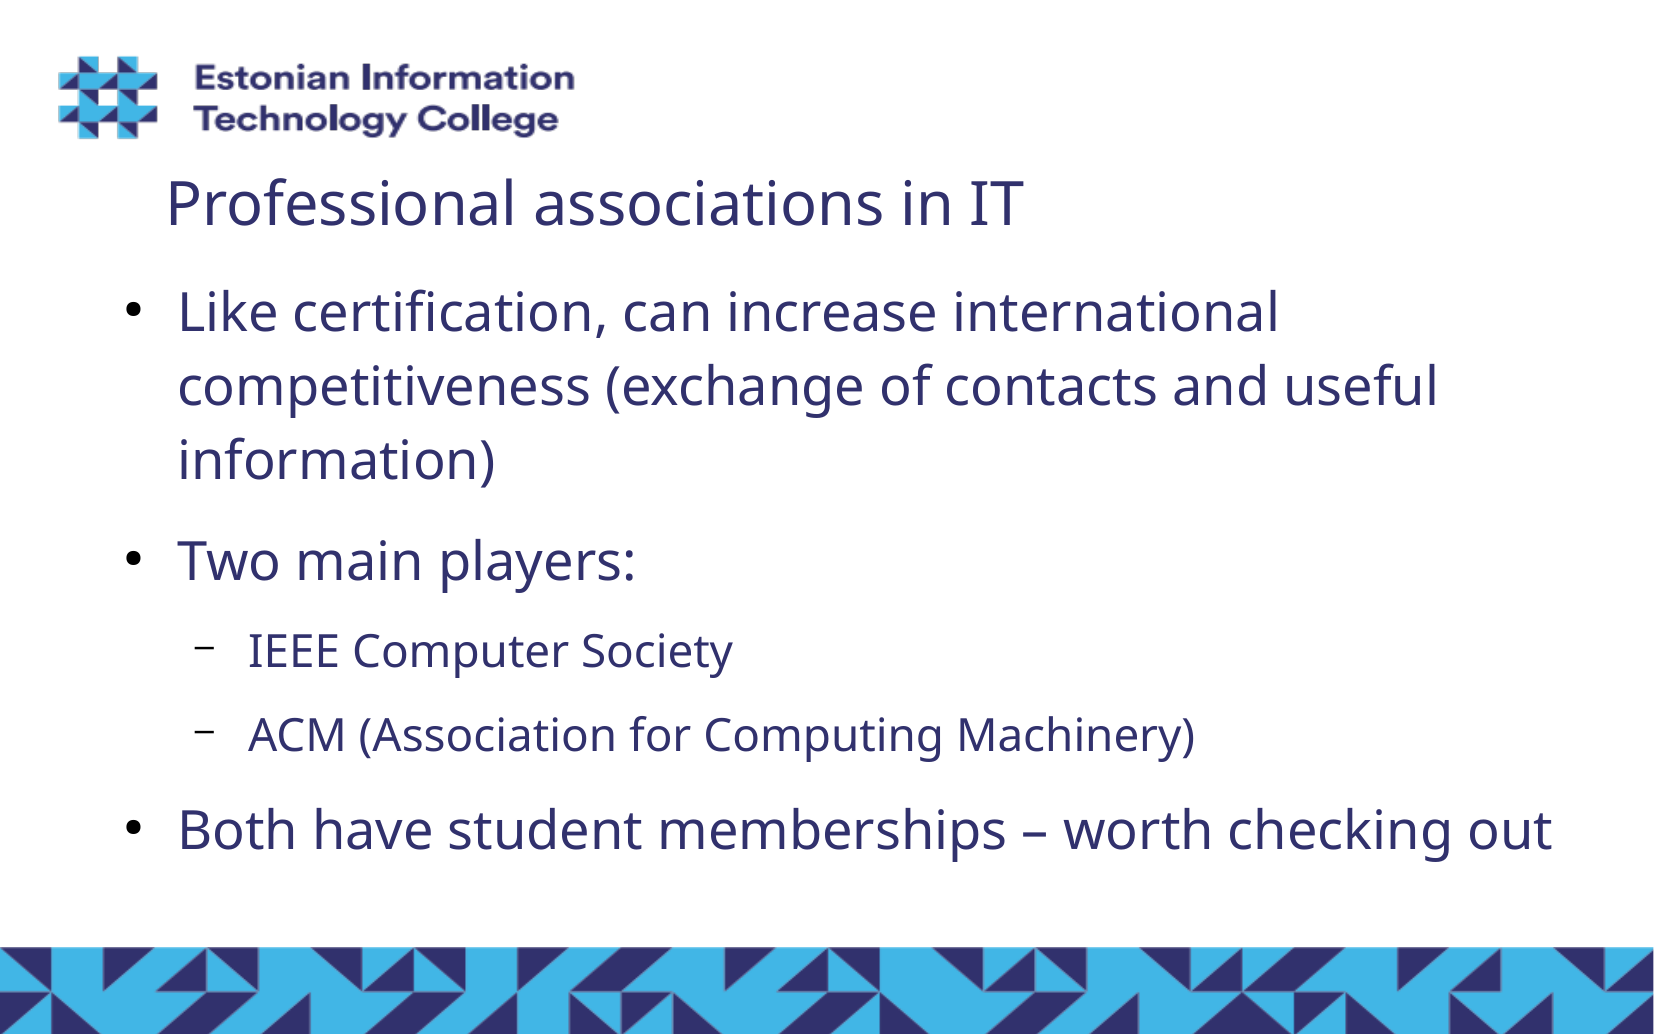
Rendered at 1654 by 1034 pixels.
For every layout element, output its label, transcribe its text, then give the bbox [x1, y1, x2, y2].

title Professional associations in IT [165, 147, 1217, 256]
list Like certification, can increase international competitiveness (exchange of contacts and useful information) Two main players: IEEE Computer Society ACM (Association for Computing Machinery) Both have student memberships – worth checking out [106, 273, 1607, 934]
